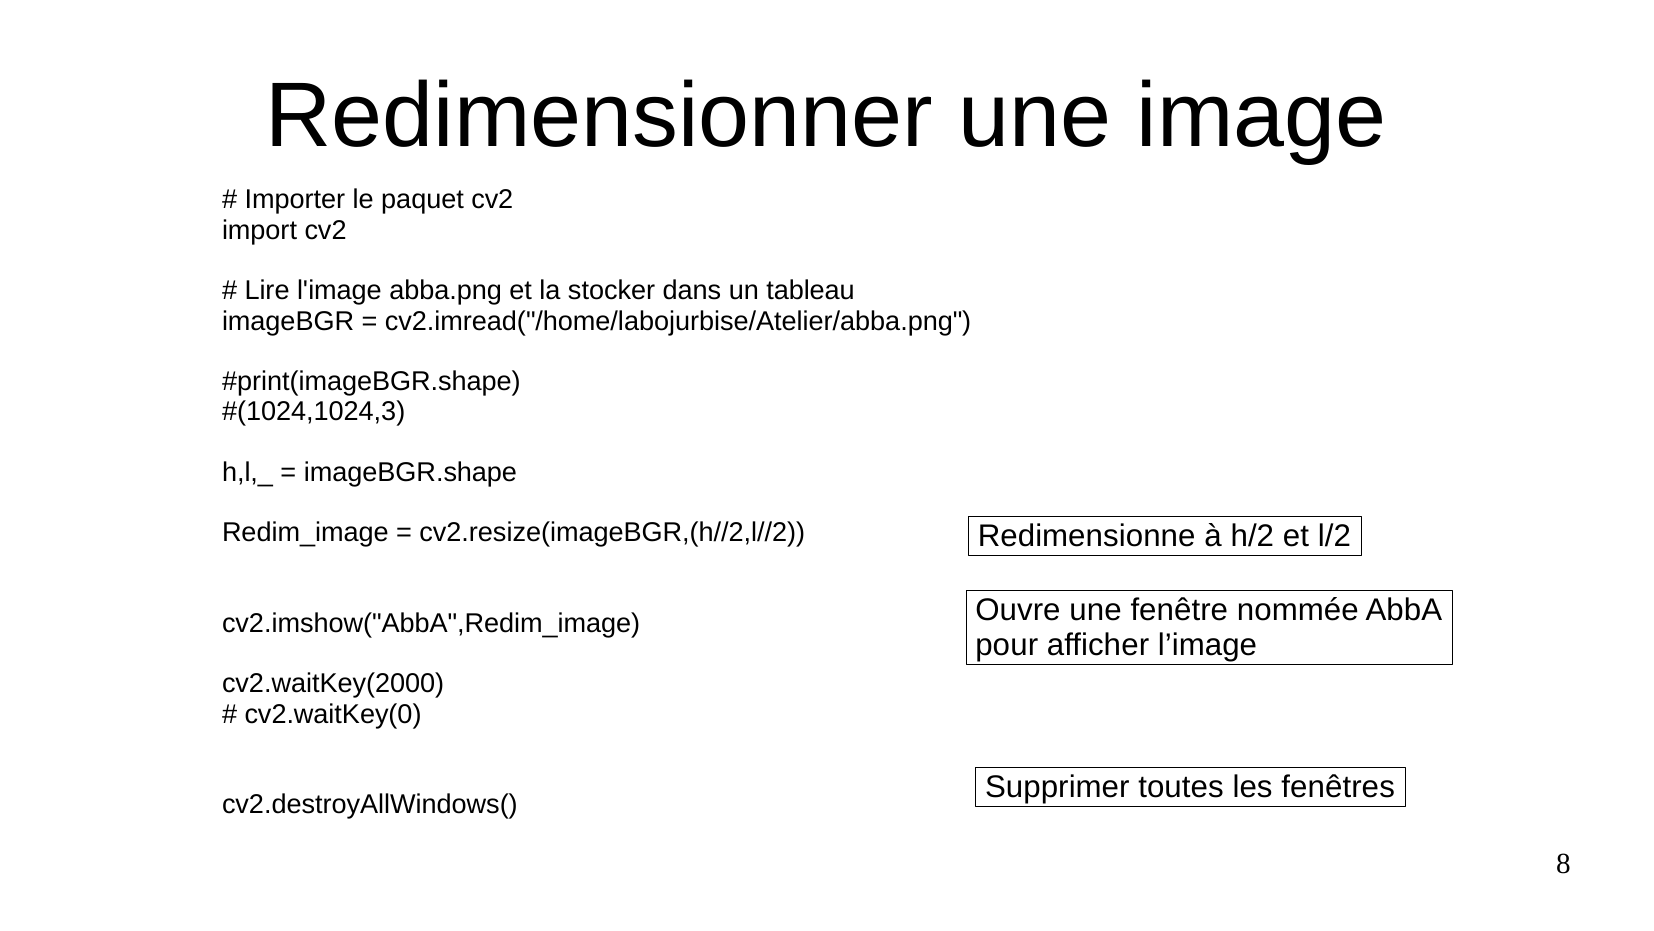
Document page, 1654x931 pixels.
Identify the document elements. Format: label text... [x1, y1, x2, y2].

text_box Ouvre une fenêtre nommée AbbA pour afficher l’image [966, 590, 1453, 665]
text_box Supprimer toutes les fenêtres [975, 767, 1406, 807]
text_box Redimensionne à h/2 et l/2 [968, 516, 1362, 556]
text_box # Importer le paquet cv2 import cv2 # Lire l'image abba.png et la stocker dans un tableau imageBGR = cv2.imread("/home/labojurbise/Atelier/abba.png") #print(imageBGR.shape) #(1024,1024,3) h,l,_ = imageBGR.shape Redim_image = cv2.resize(imageBGR,(h//2,l//2)) cv2.imshow("AbbA",Redim_image) cv2.waitKey(2000) # cv2.waitKey(0) cv2.destroyAllWindows() [118, 177, 1075, 886]
title Redimensionner une image [82, 37, 1571, 193]
